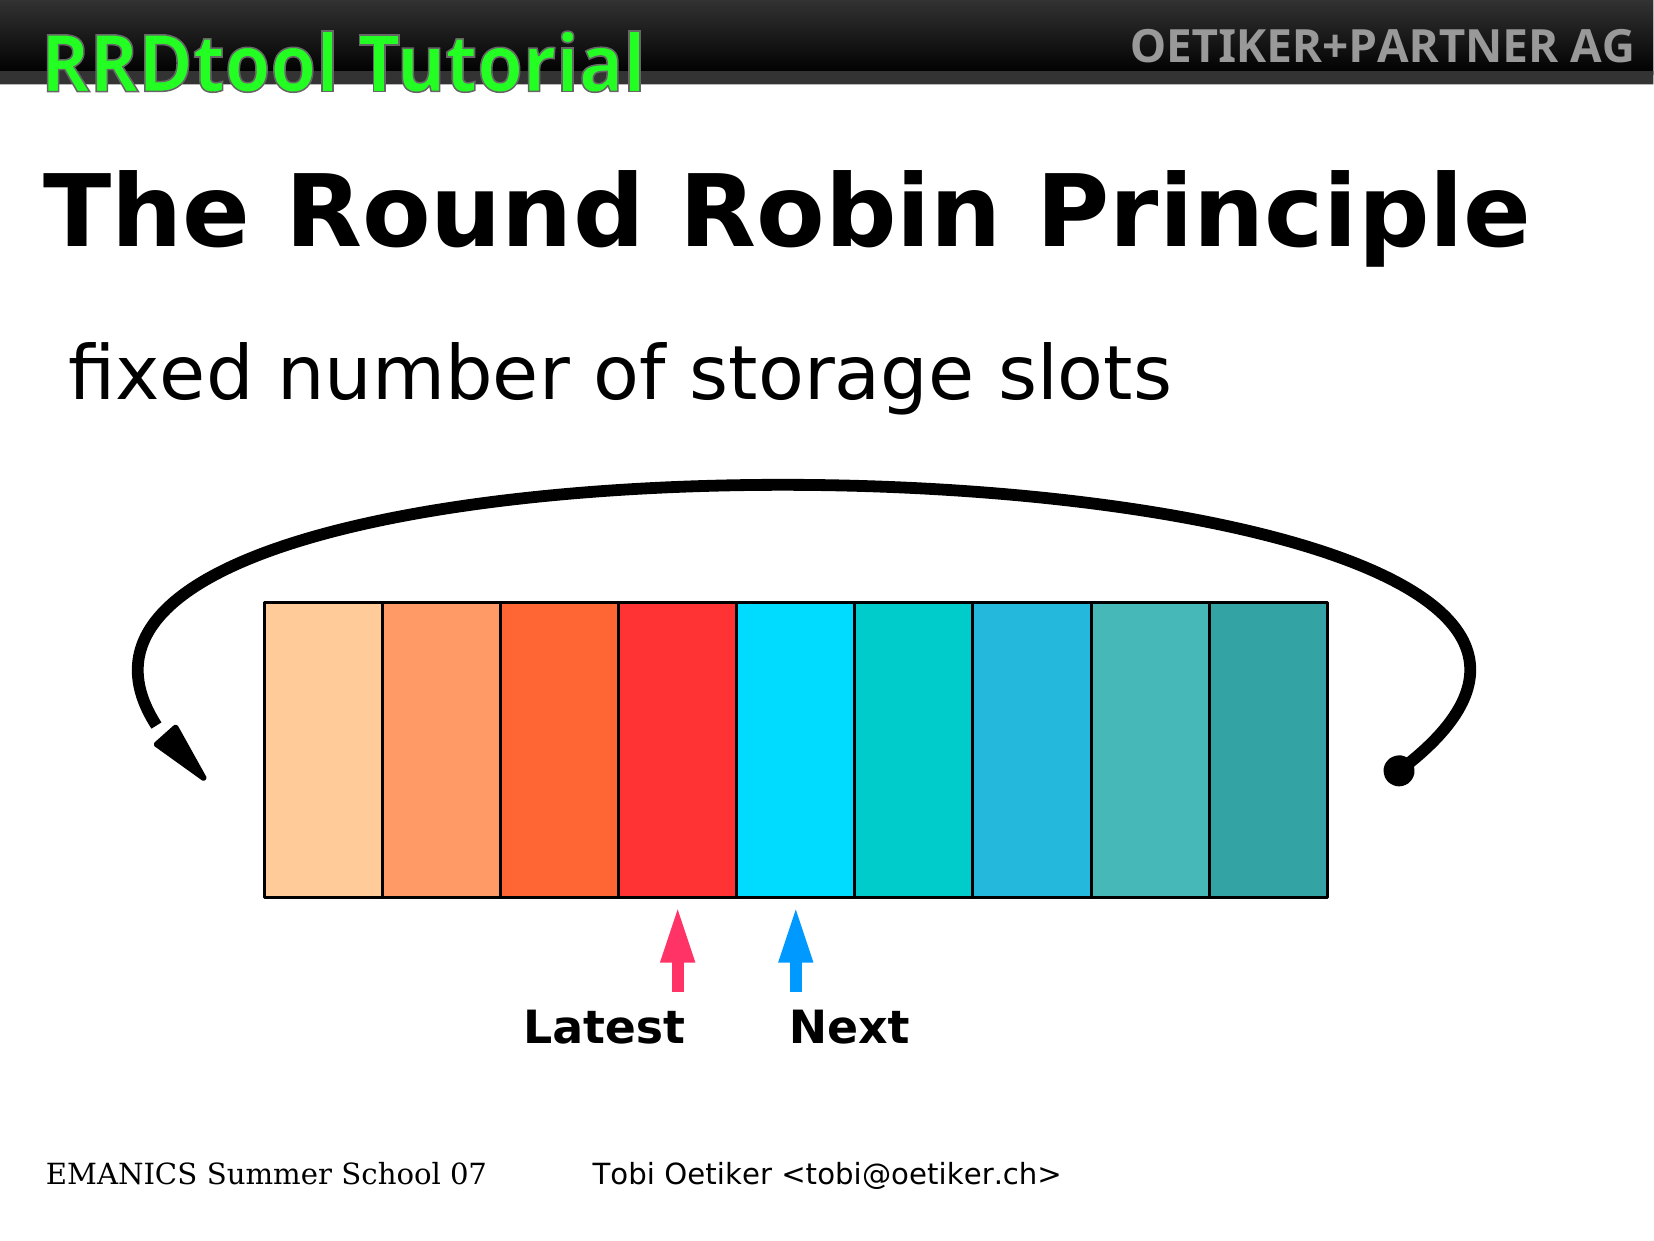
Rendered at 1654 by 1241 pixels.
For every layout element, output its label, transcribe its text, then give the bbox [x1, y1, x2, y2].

list fixed number of storage slots [50, 329, 1571, 1099]
text_box Latest [506, 991, 702, 1063]
text_box [264, 602, 1328, 898]
text_box Next [772, 991, 926, 1063]
title The Round Robin Principle [43, 137, 1582, 287]
